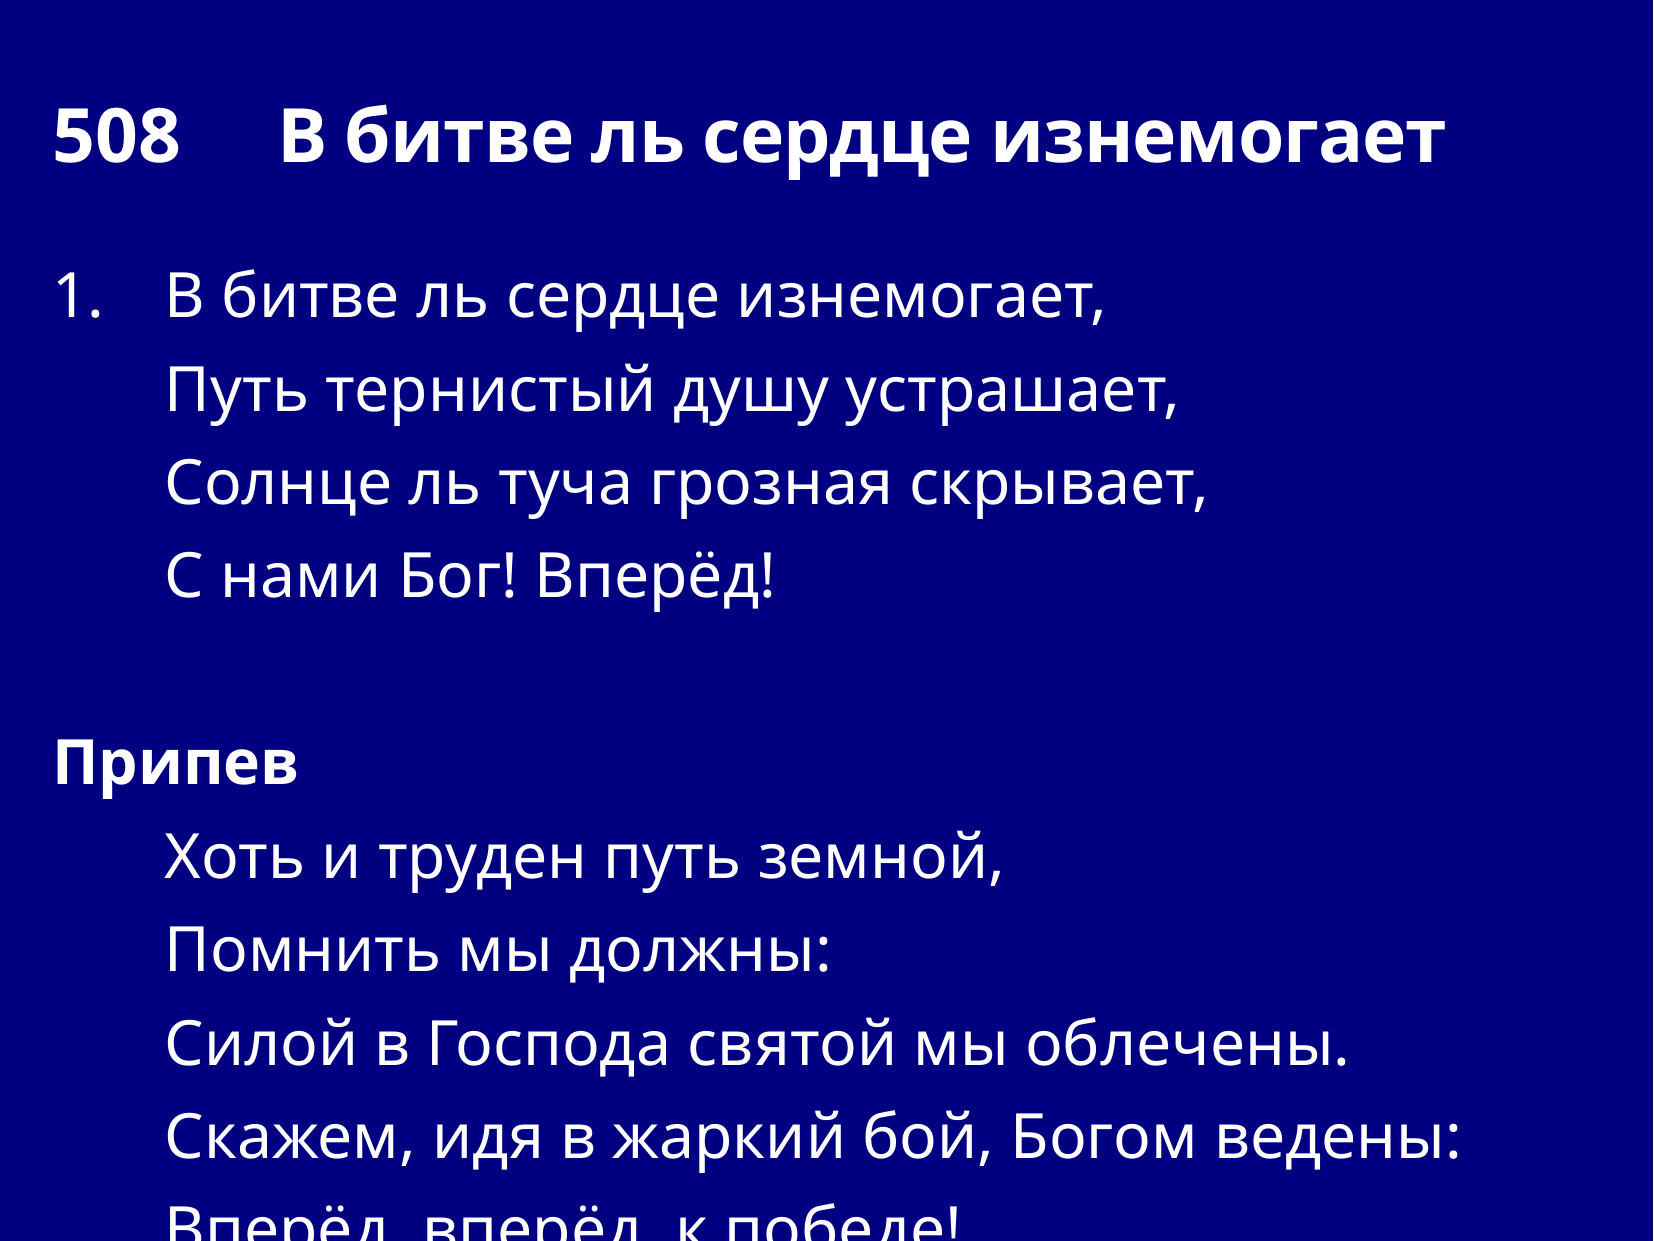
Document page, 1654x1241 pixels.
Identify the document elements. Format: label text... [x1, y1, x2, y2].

text_box 1. В битве ль сердце изнемогает, Путь тернистый душу устрашает, Солнце ль туча грозная скрывает, С нами Бог! Вперёд! Припев Хоть и труден путь земной, Помнить мы должны: Силой в Господа святой мы облечены. Скажем, идя в жаркий бой, Богом ведены: Вперёд, вперёд, к победе! [37, 188, 1651, 1163]
text_box 508 В битве ль сердце изнемогает [37, 75, 1651, 188]
